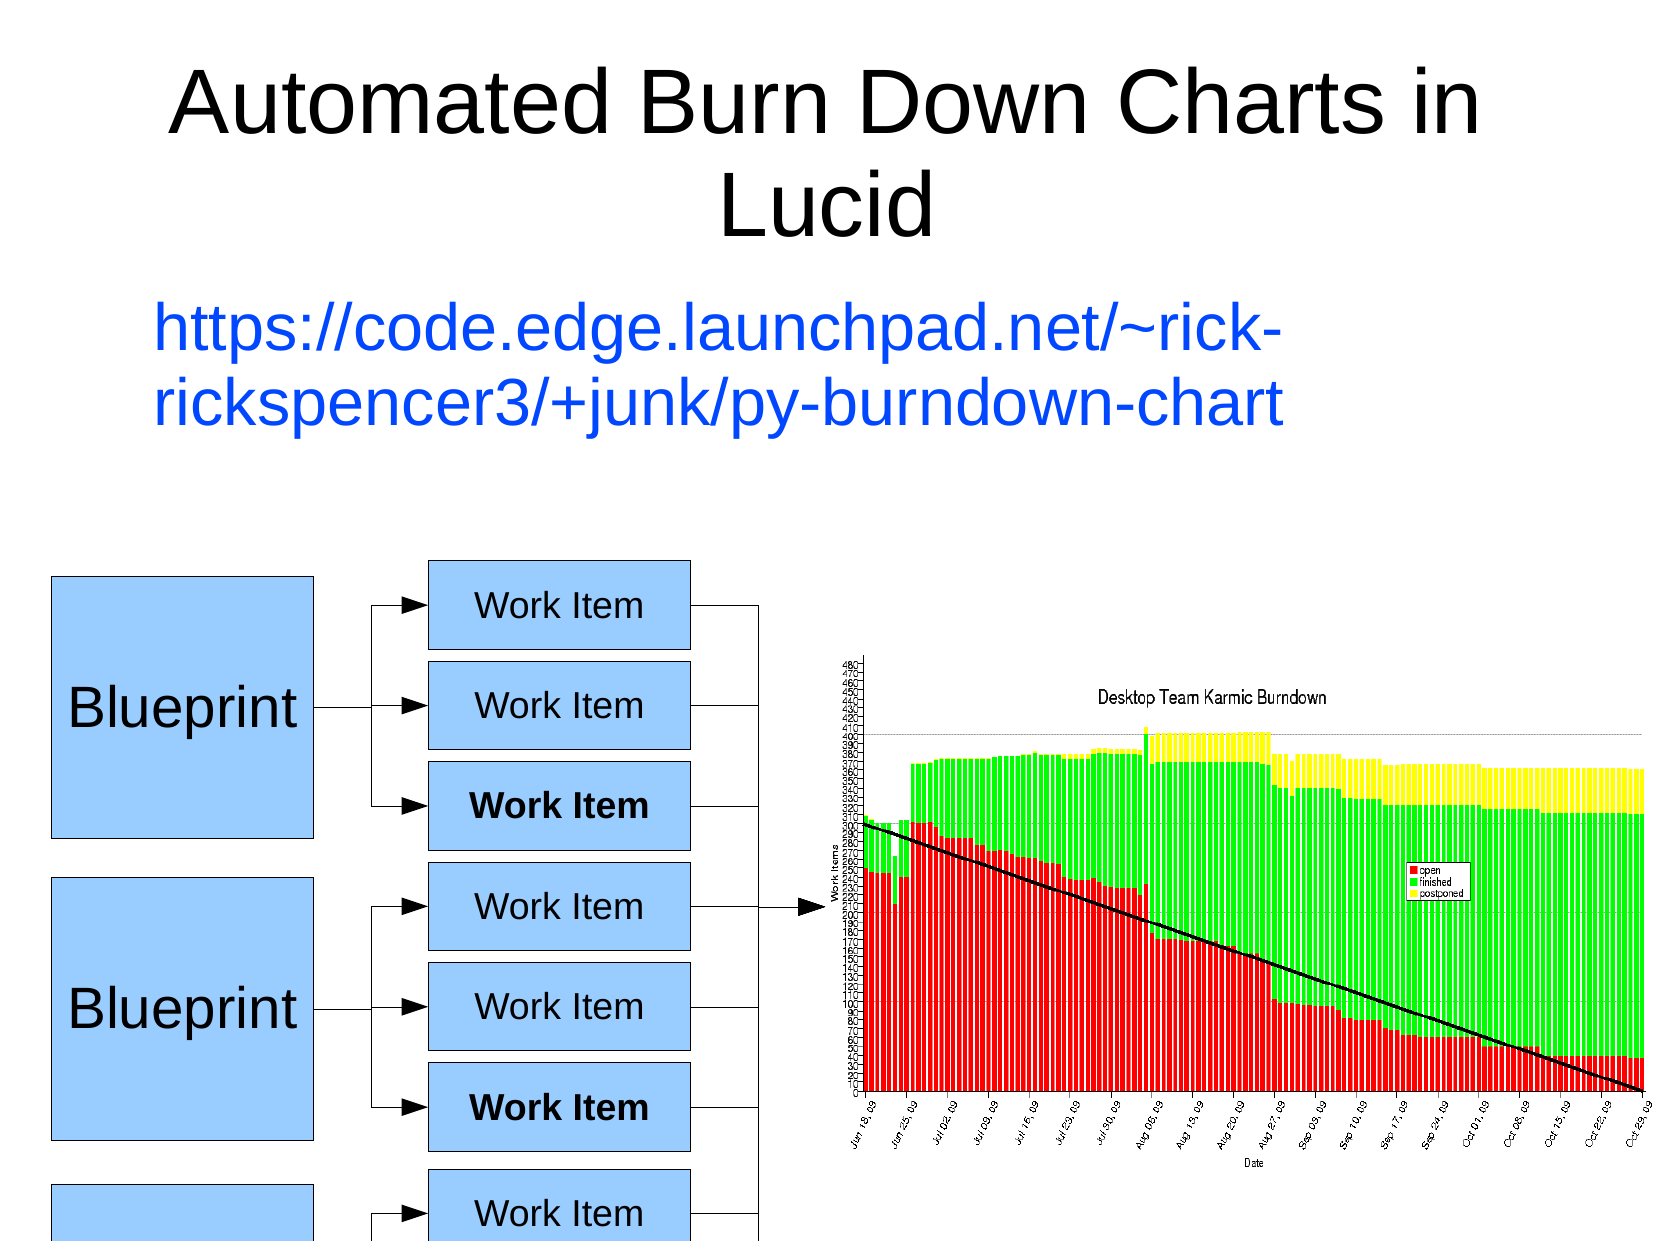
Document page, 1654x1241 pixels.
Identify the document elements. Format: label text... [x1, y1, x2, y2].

text_box Work Item [428, 1062, 691, 1152]
text_box Blueprint [51, 576, 314, 839]
text_box Work Item [428, 560, 691, 650]
text_box Work Item [428, 761, 691, 851]
text_box Blueprint [51, 877, 314, 1141]
text_box Work Item [428, 862, 691, 951]
text_box Blueprint [51, 1184, 314, 1241]
list https://code.edge.launchpad.net/~rick-rickspencer3/+junk/py-burndown-chart [82, 290, 1571, 526]
text_box Work Item [428, 1169, 691, 1241]
text_box Work Item [428, 661, 691, 750]
title Automated Burn Down Charts in Lucid [82, 49, 1571, 257]
text_box Work Item [428, 962, 691, 1051]
picture [825, 644, 1654, 1170]
